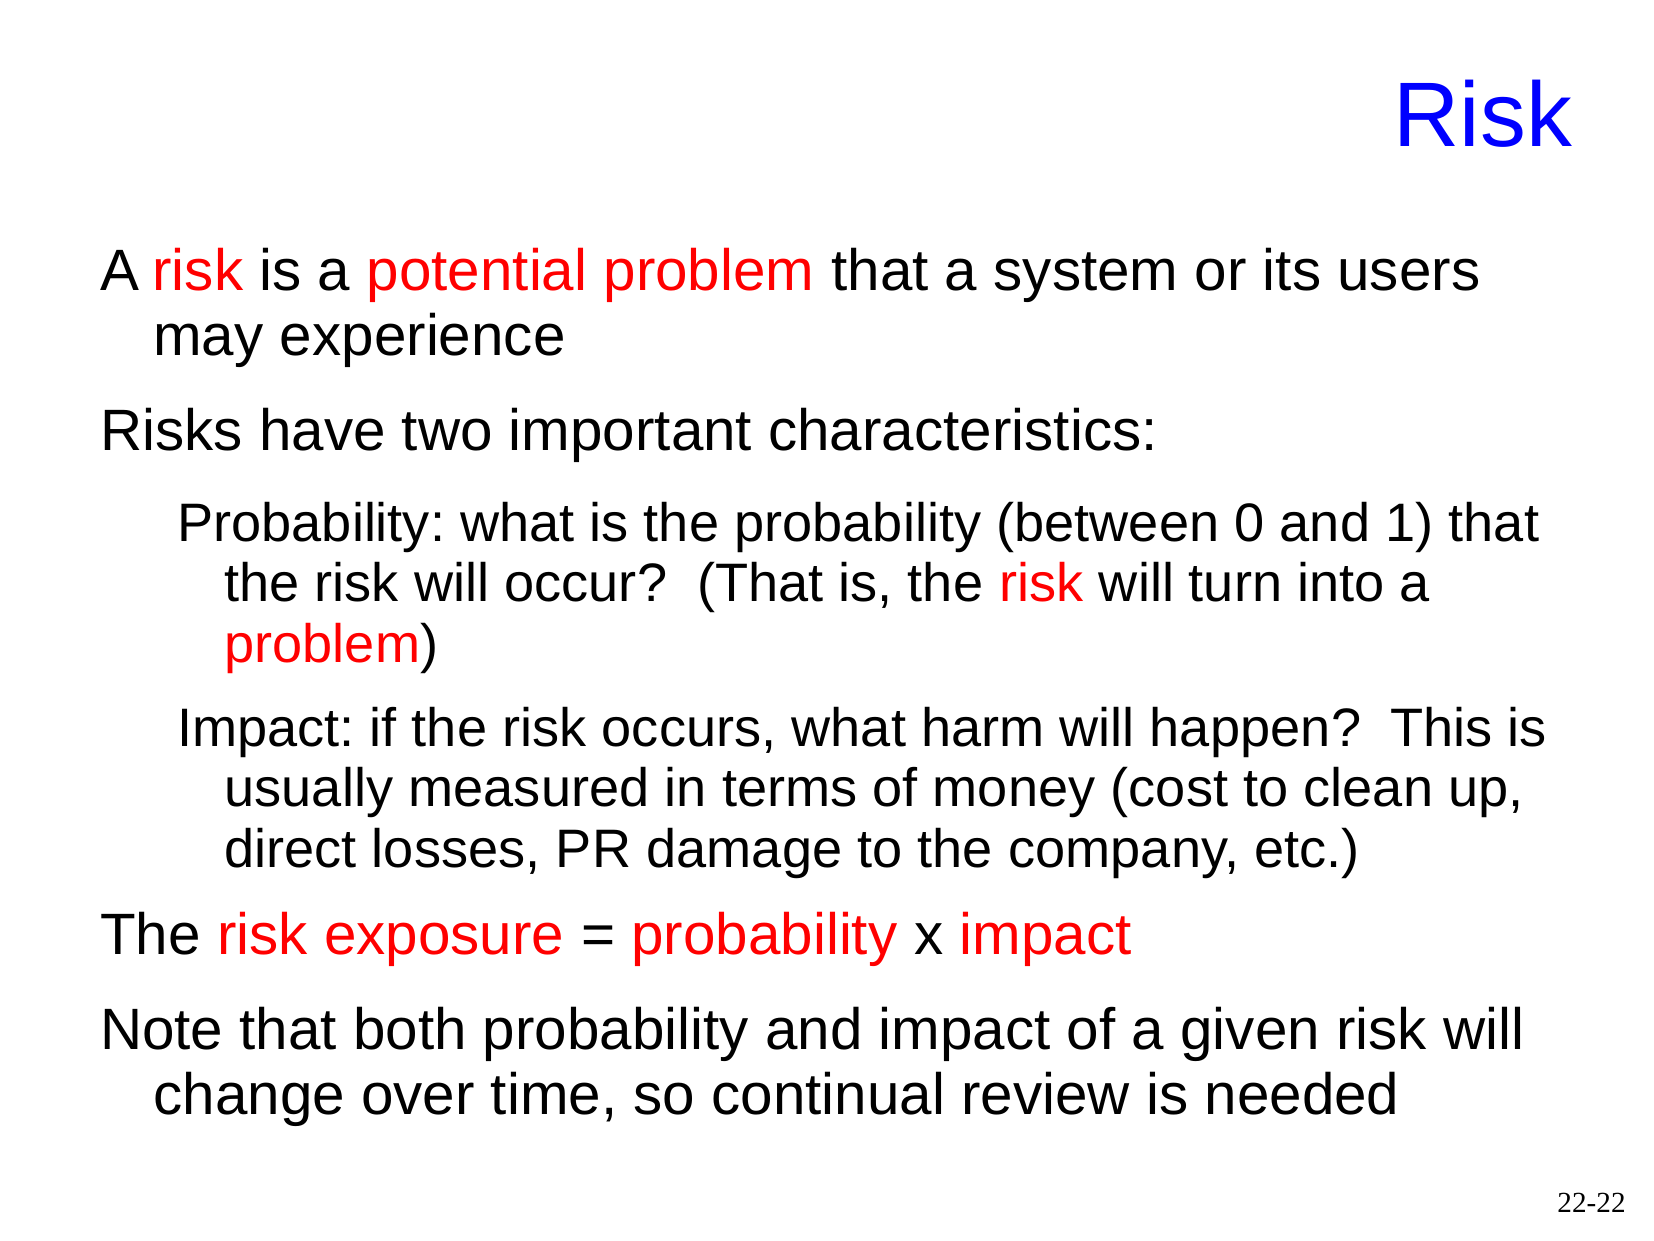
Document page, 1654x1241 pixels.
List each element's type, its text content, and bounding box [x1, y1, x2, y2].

title Risk [84, 18, 1573, 211]
list A risk is a potential problem that a system or its users may experience Risks have two important characteristics: Probability: what is the probability (between 0 and 1) that the risk will occur? (That is, the risk will turn into a problem) Impact: if the risk occurs, what harm will happen? This is usually measured in terms of money (cost to clean up, direct losses, PR damage to the company, etc.) The risk exposure = probability x impact Note that both probability and impact of a given risk will change over time, so continual review is needed [82, 237, 1571, 1156]
